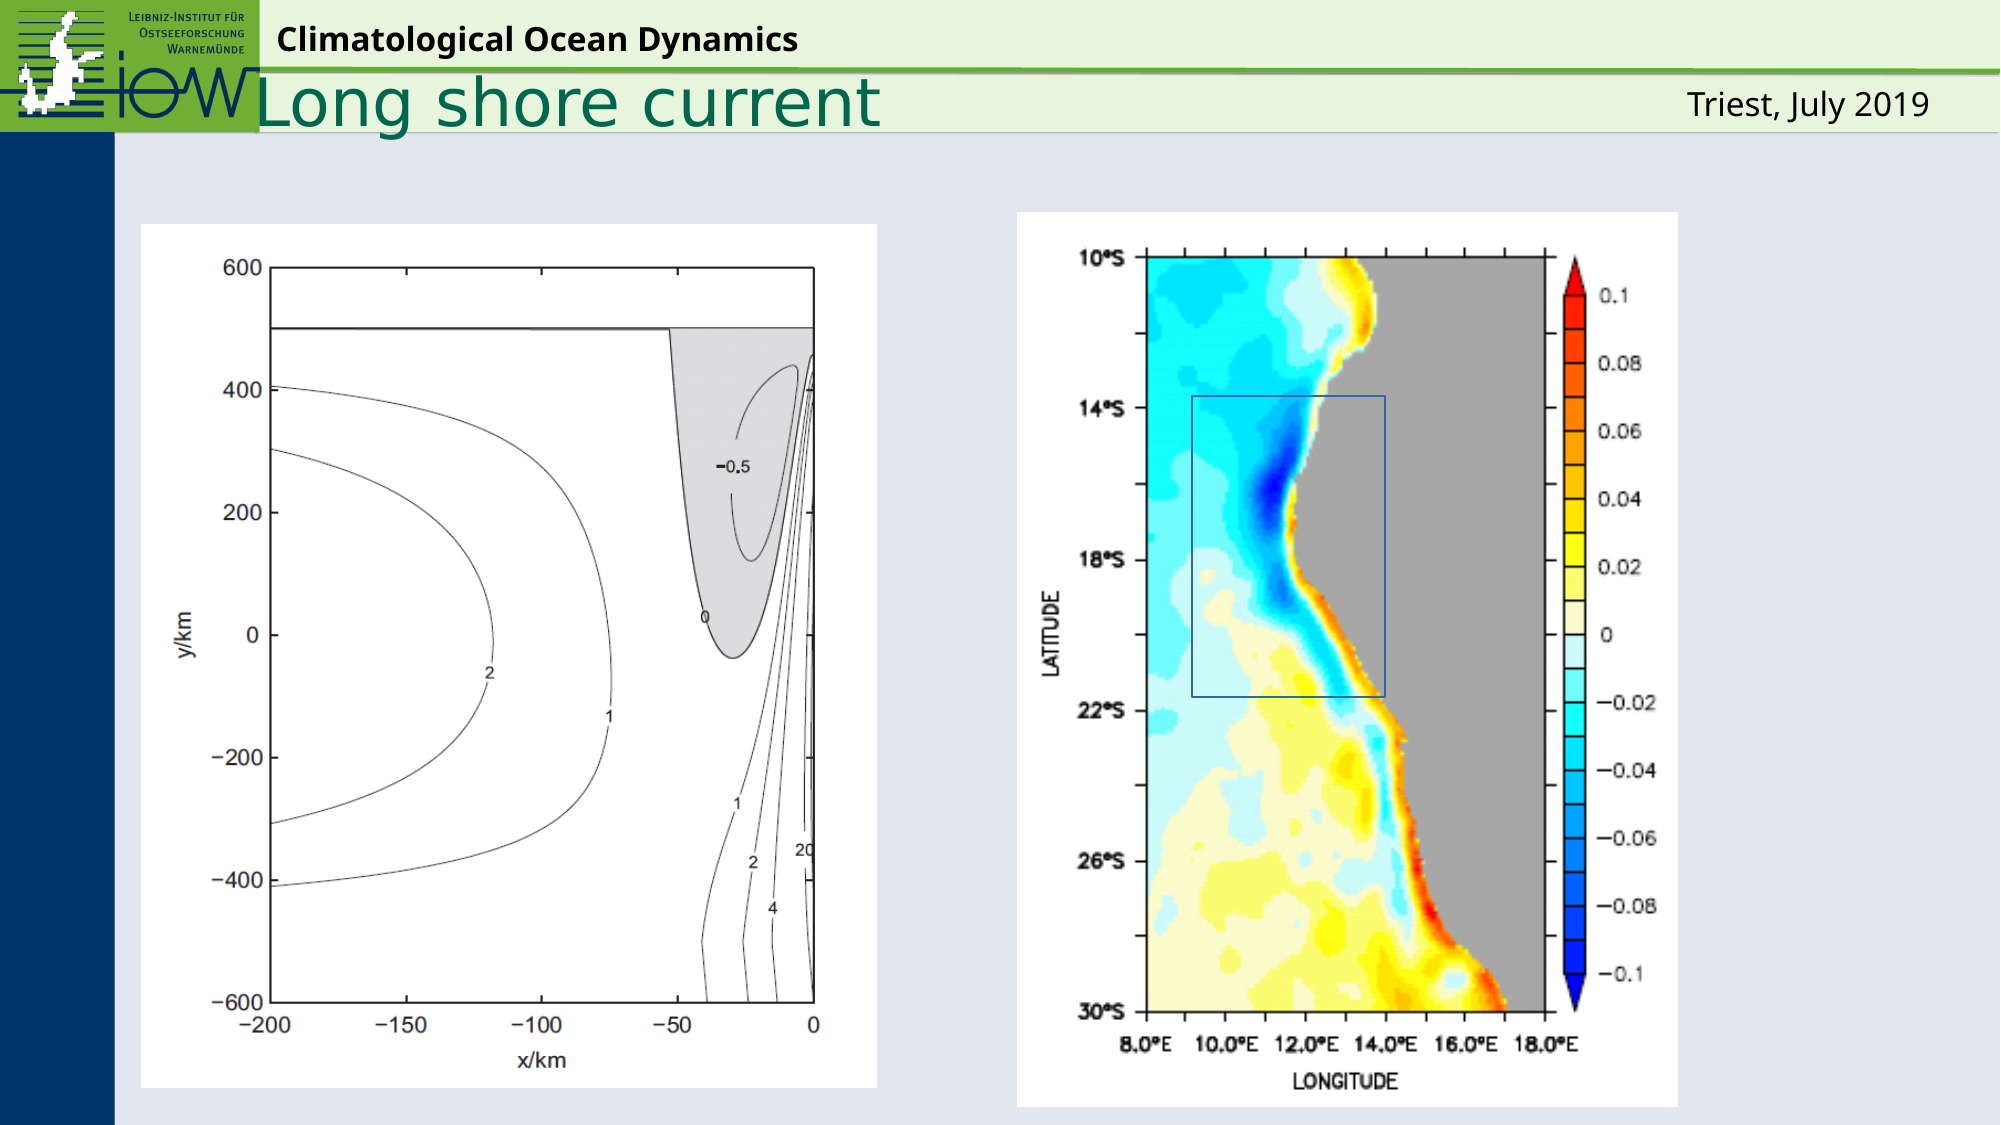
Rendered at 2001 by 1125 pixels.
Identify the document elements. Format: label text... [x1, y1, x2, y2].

picture [1017, 212, 1678, 1108]
picture [0, 10, 260, 52]
picture [141, 224, 877, 1088]
text_box Long shore current [0, 52, 1229, 158]
